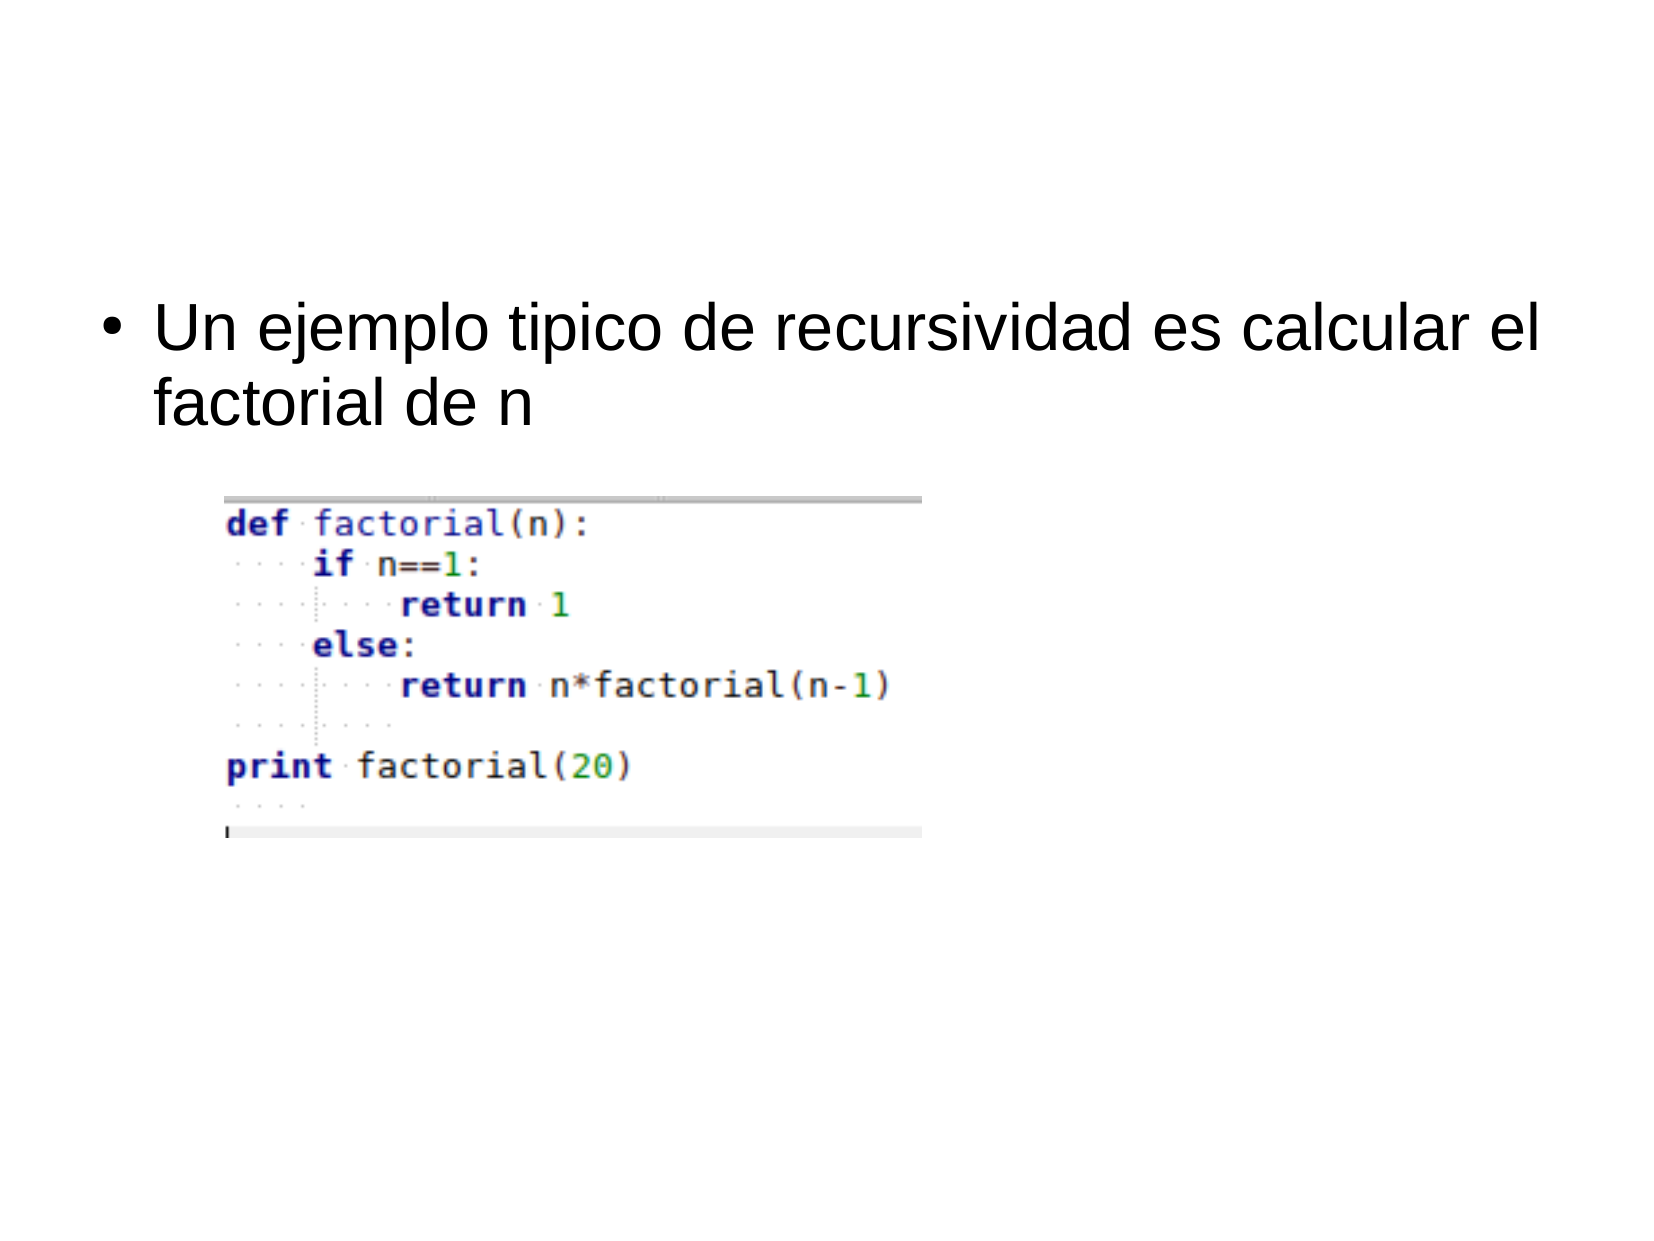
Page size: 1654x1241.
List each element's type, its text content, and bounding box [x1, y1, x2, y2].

list Un ejemplo tipico de recursividad es calcular el factorial de n [82, 290, 1571, 1010]
picture [224, 496, 922, 838]
